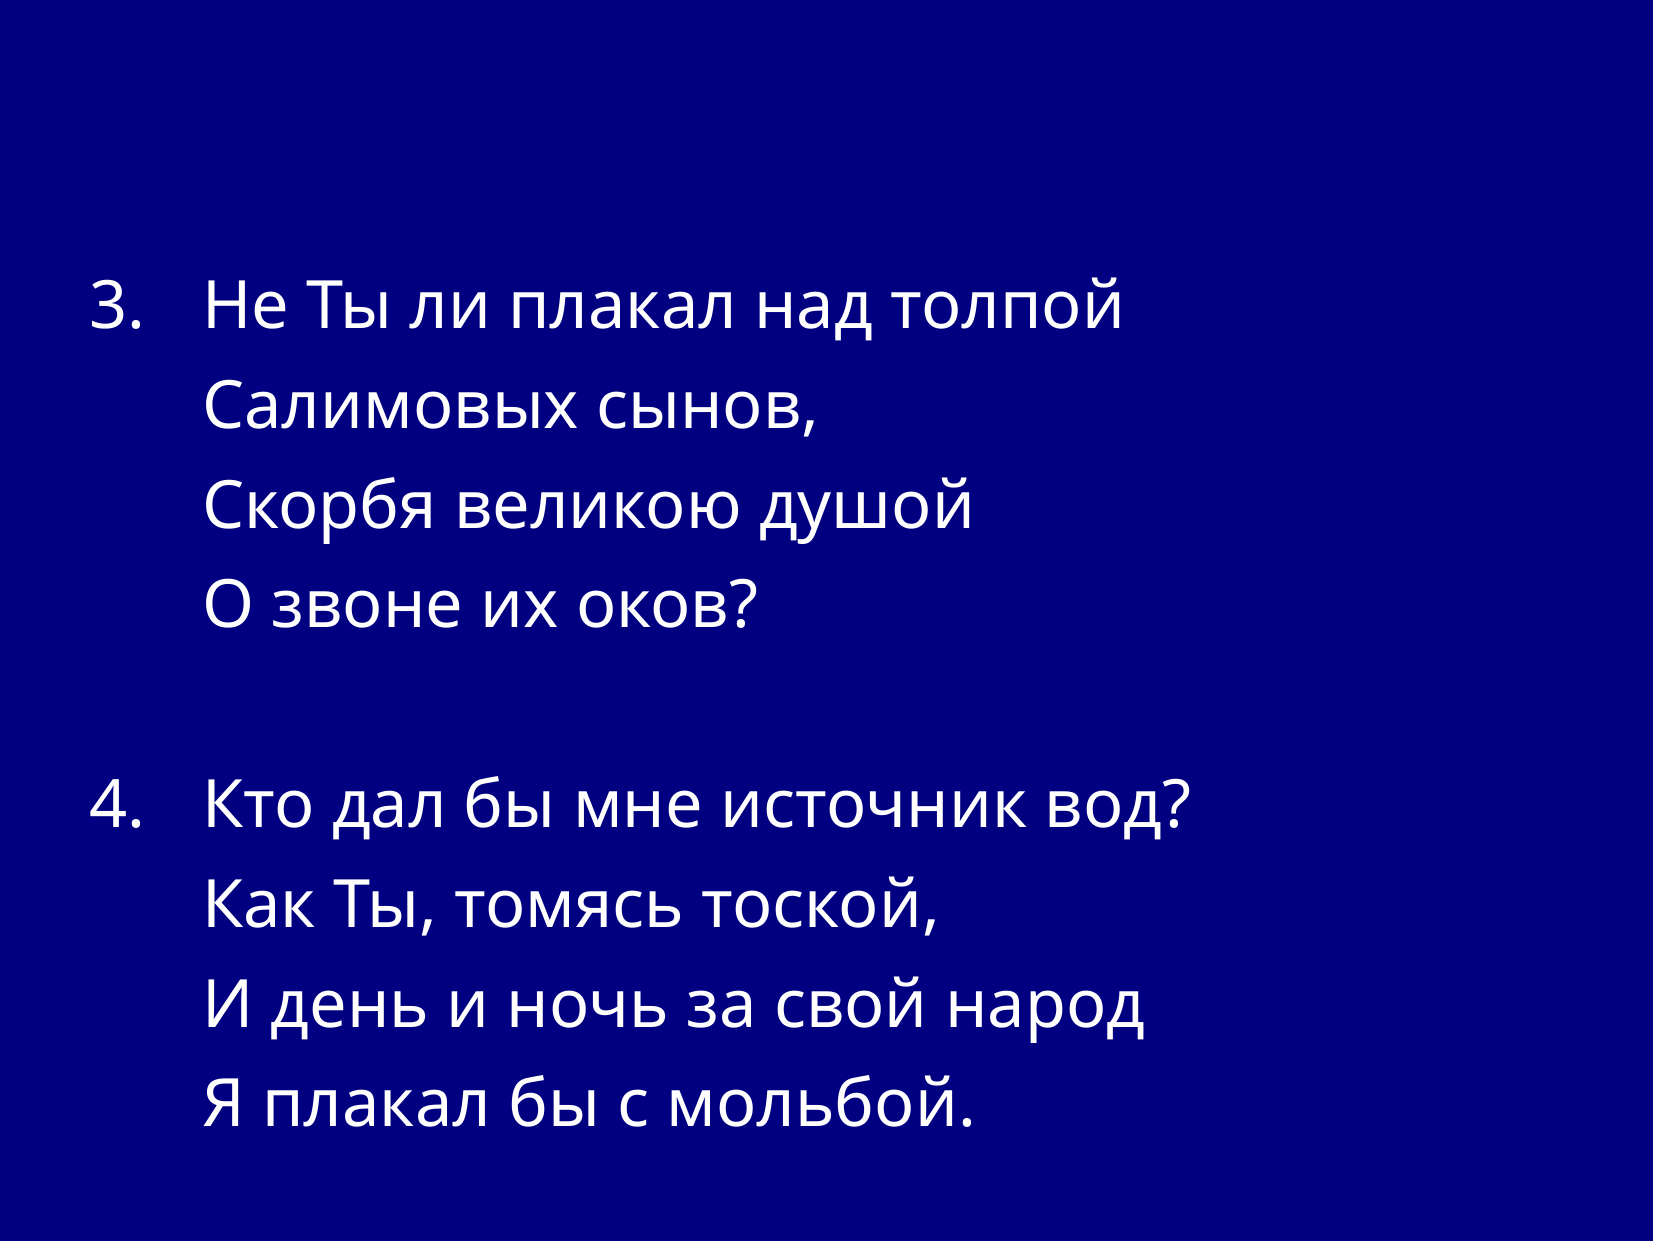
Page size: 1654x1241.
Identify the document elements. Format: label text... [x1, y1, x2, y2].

text_box 3. Не Ты ли плакал над толпой Салимовых сынов, Скорбя великою душой О звоне их оков? 4. Кто дал бы мне источник вод? Как Ты, томясь тоской, И день и ночь за свой народ Я плакал бы с мольбой. [75, 150, 1576, 1163]
